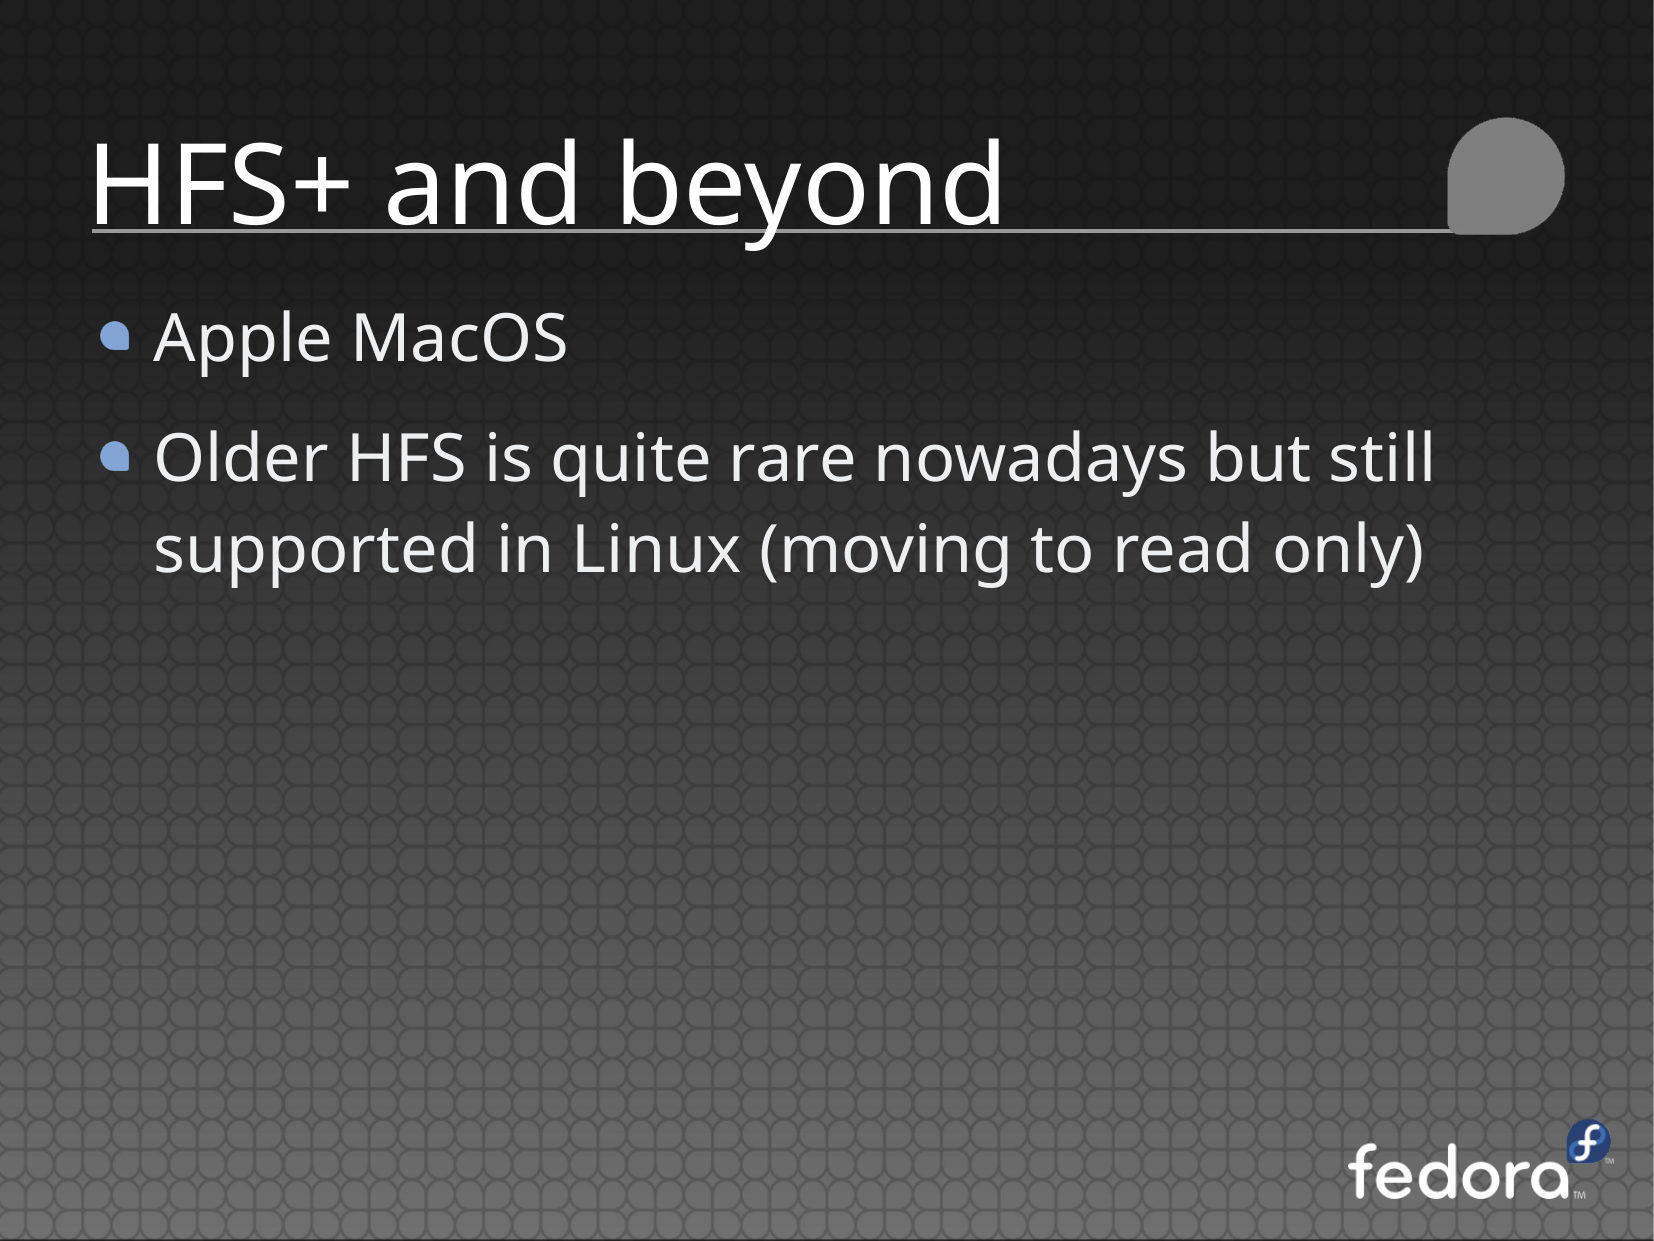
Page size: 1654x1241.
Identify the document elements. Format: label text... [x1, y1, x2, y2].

title HFS+ and beyond [86, 110, 1576, 251]
list Apple MacOS Older HFS is quite rare nowadays but still supported in Linux (moving to read only) [82, 290, 1571, 1010]
picture [0, 0, 1654, 1241]
